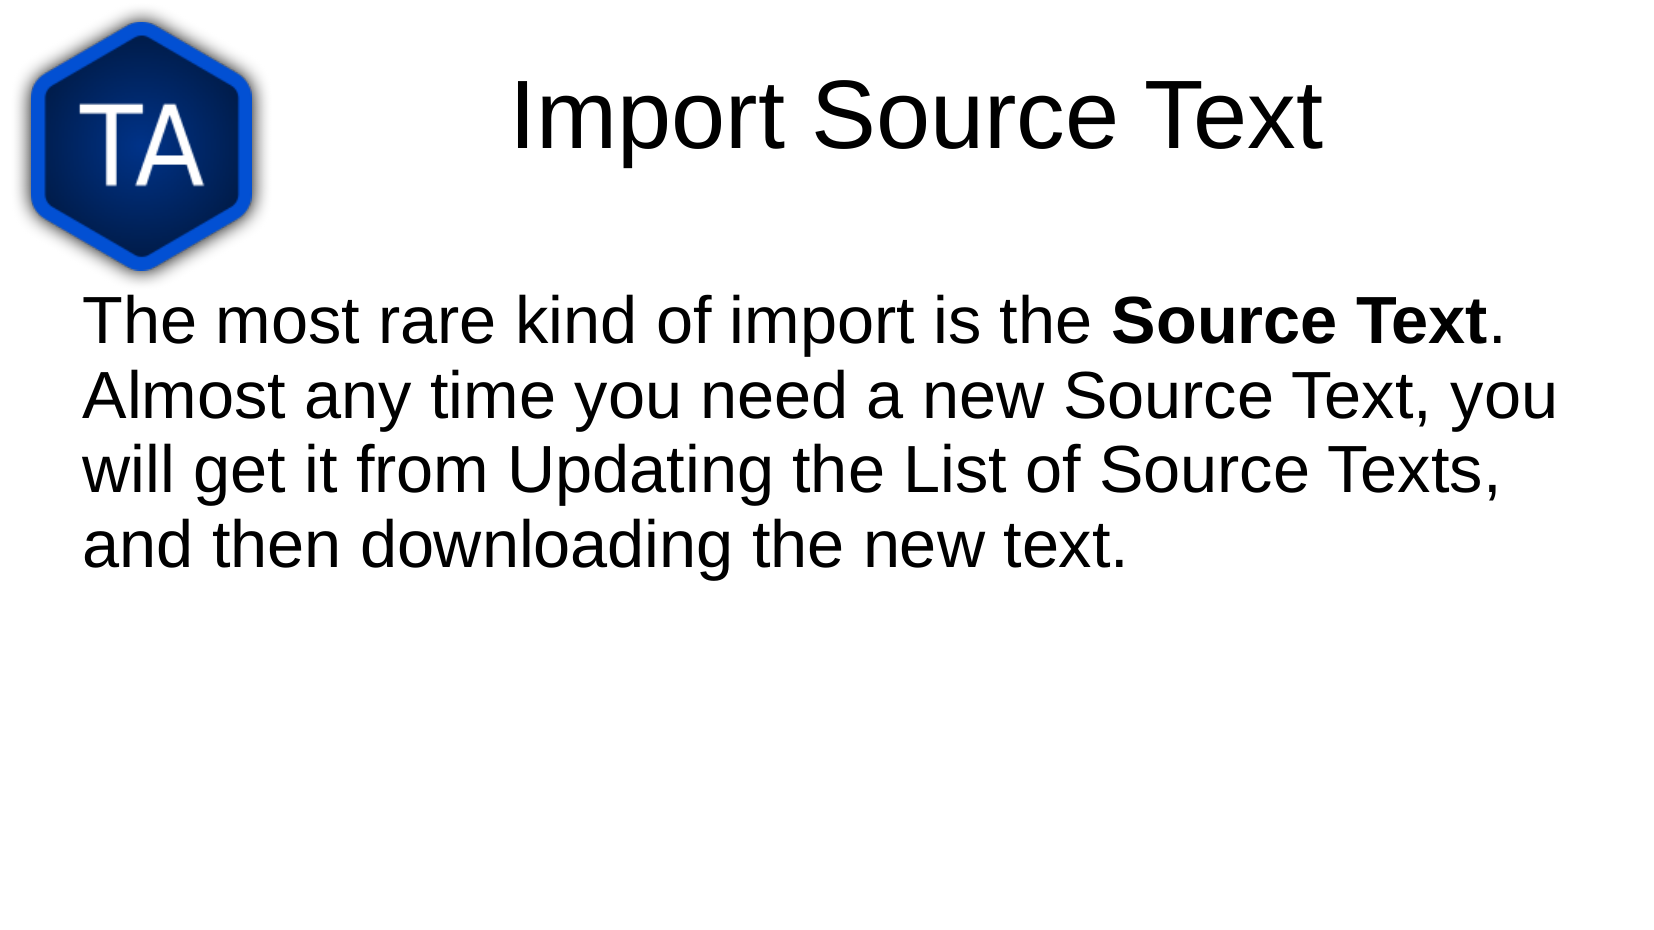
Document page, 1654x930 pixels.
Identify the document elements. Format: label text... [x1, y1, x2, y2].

picture [31, 22, 252, 271]
list The most rare kind of import is the Source Text. Almost any time you need a new Source Text, you will get it from Updating the List of Source Texts, and then downloading the new text. [82, 282, 1571, 757]
title Import Source Text [263, 37, 1571, 193]
